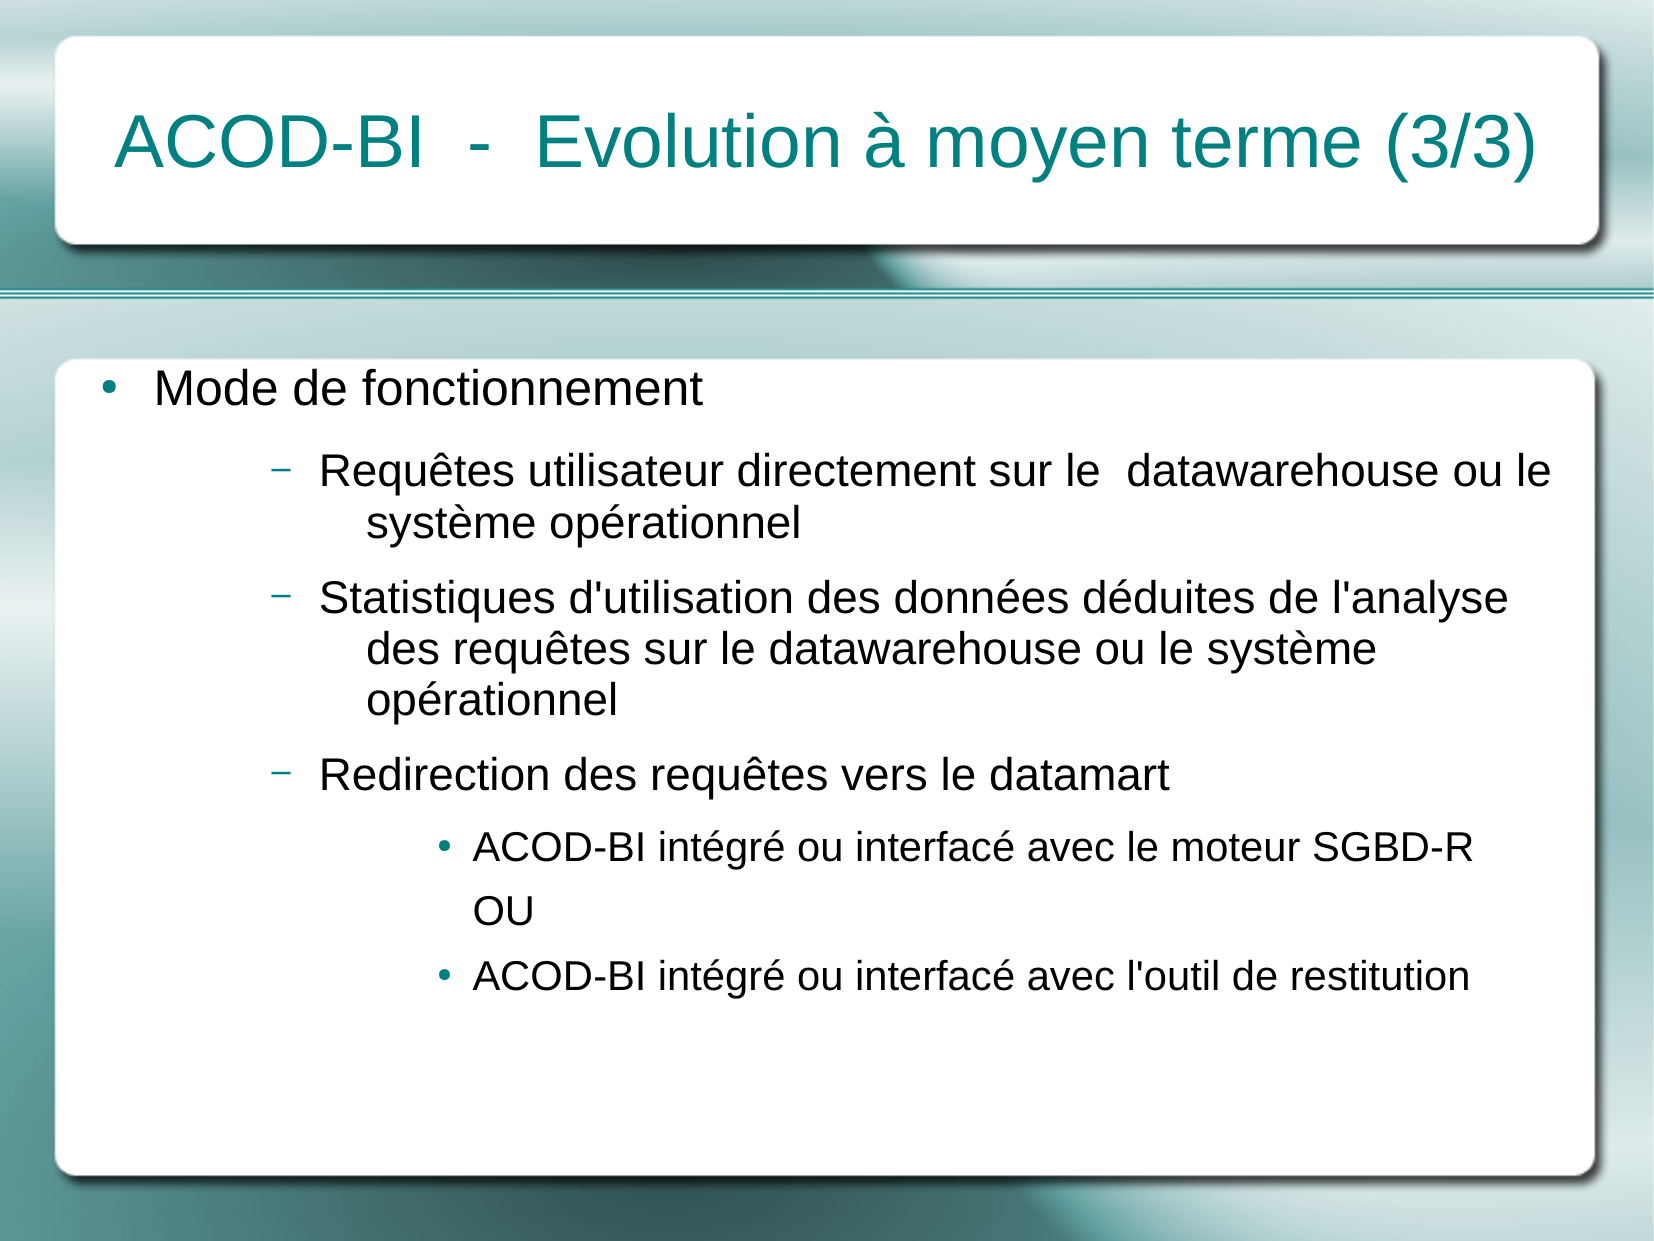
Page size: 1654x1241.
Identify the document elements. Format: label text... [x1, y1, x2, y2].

picture [0, 0, 1654, 1241]
list Mode de fonctionnement Requêtes utilisateur directement sur le datawarehouse ou le système opérationnel Statistiques d'utilisation des données déduites de l'analyse des requêtes sur le datawarehouse ou le système opérationnel Redirection des requêtes vers le datamart ACOD-BI intégré ou interfacé avec le moteur SGBD-R OU ACOD-BI intégré ou interfacé avec l'outil de restitution [82, 360, 1571, 1161]
title ACOD-BI - Evolution à moyen terme (3/3) [59, 37, 1595, 245]
